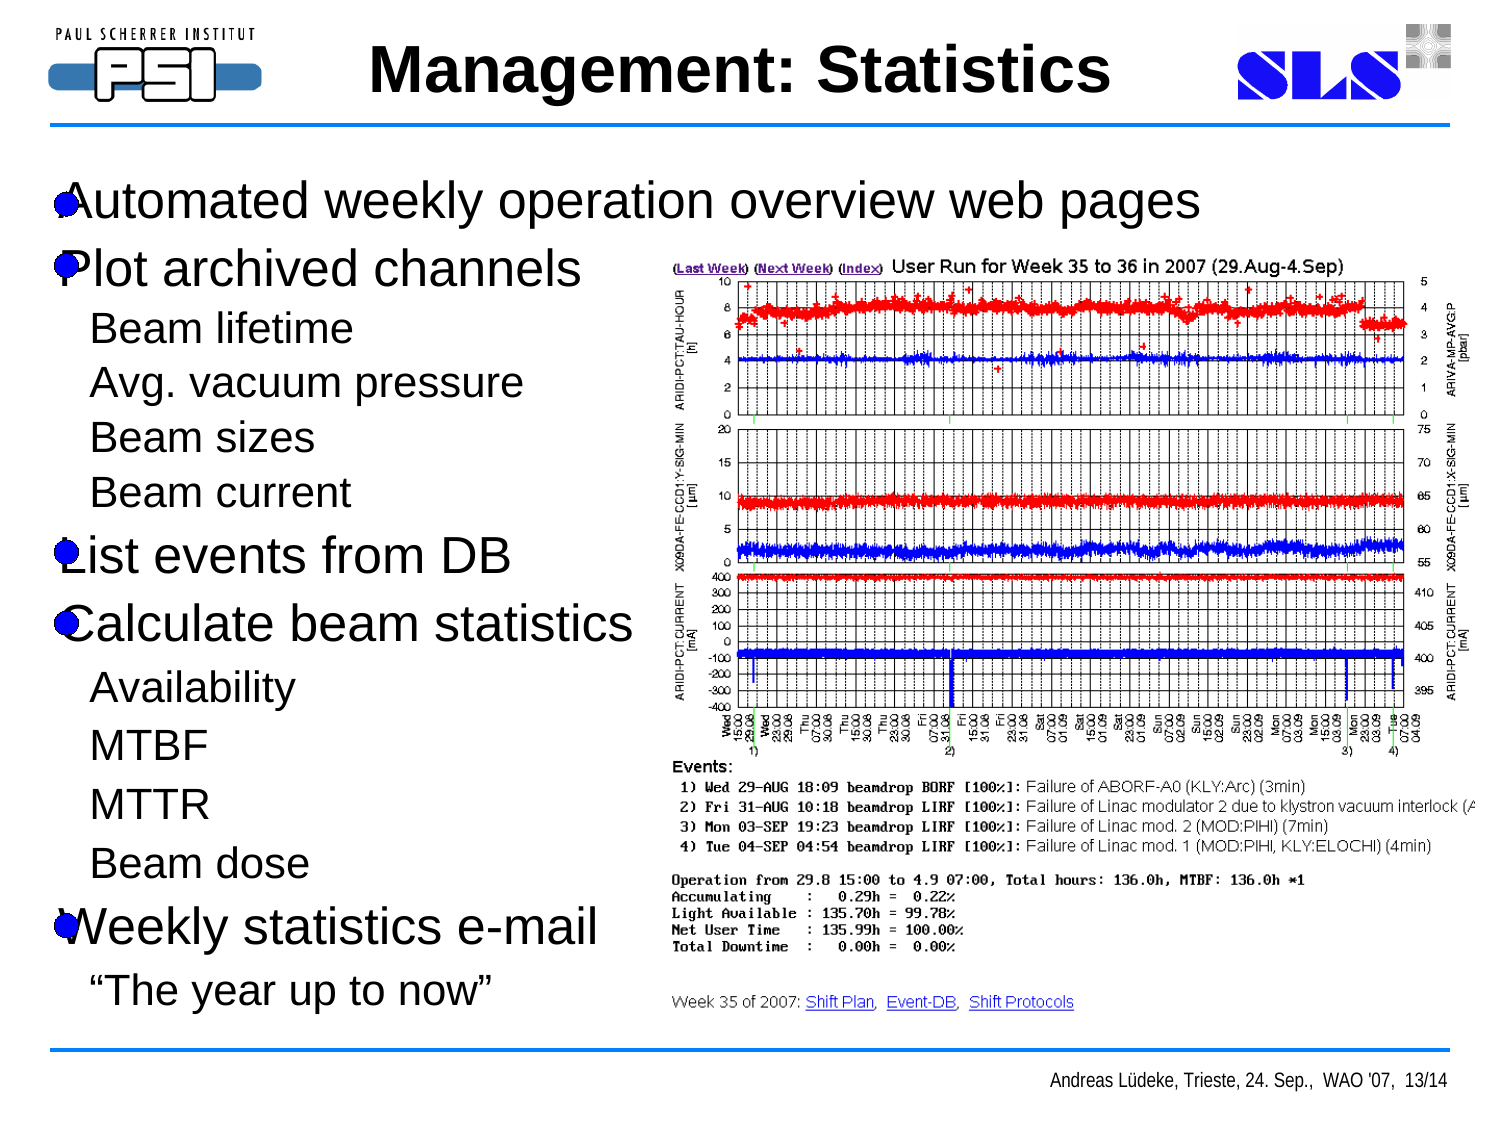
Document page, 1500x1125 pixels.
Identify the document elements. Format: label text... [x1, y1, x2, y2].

text_box [54, 253, 79, 278]
picture [37, 12, 276, 113]
text_box [54, 913, 79, 938]
text_box [54, 610, 79, 636]
title Management: Statistics [50, 25, 1451, 113]
picture [666, 249, 1475, 1018]
text_box [54, 539, 79, 565]
text_box Automated weekly operation overview web pages Plot archived channels Beam lifetime Avg. vacuum pressure Beam sizes Beam current List events from DB Calculate beam statistics Availability MTBF MTTR Beam dose Weekly statistics e-mail “The year up to now” [58, 171, 1208, 1015]
text_box [54, 191, 79, 217]
